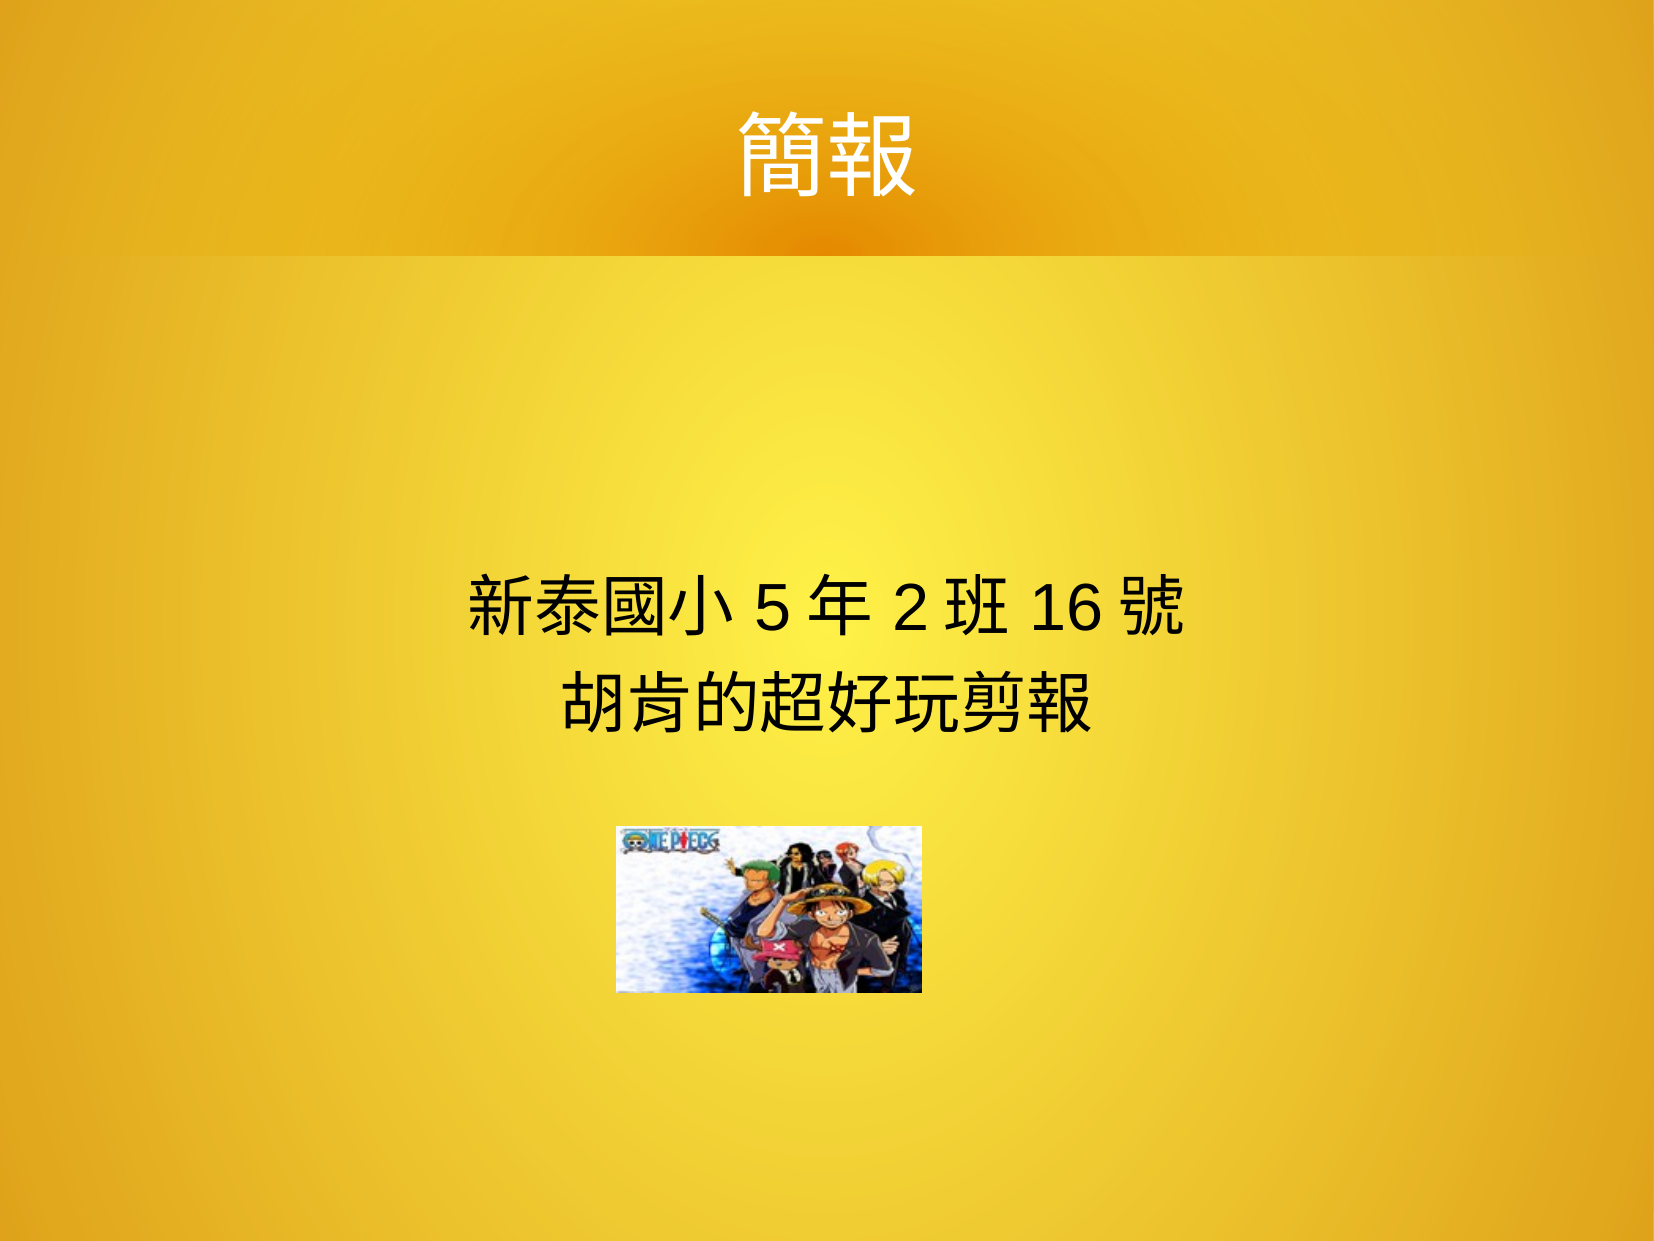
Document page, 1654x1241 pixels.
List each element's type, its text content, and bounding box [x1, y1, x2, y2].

title 簡報 [82, 47, 1571, 252]
picture [616, 826, 922, 993]
subtitle 新泰國小5年2班16號 胡肯的超好玩剪報 [82, 290, 1571, 1010]
